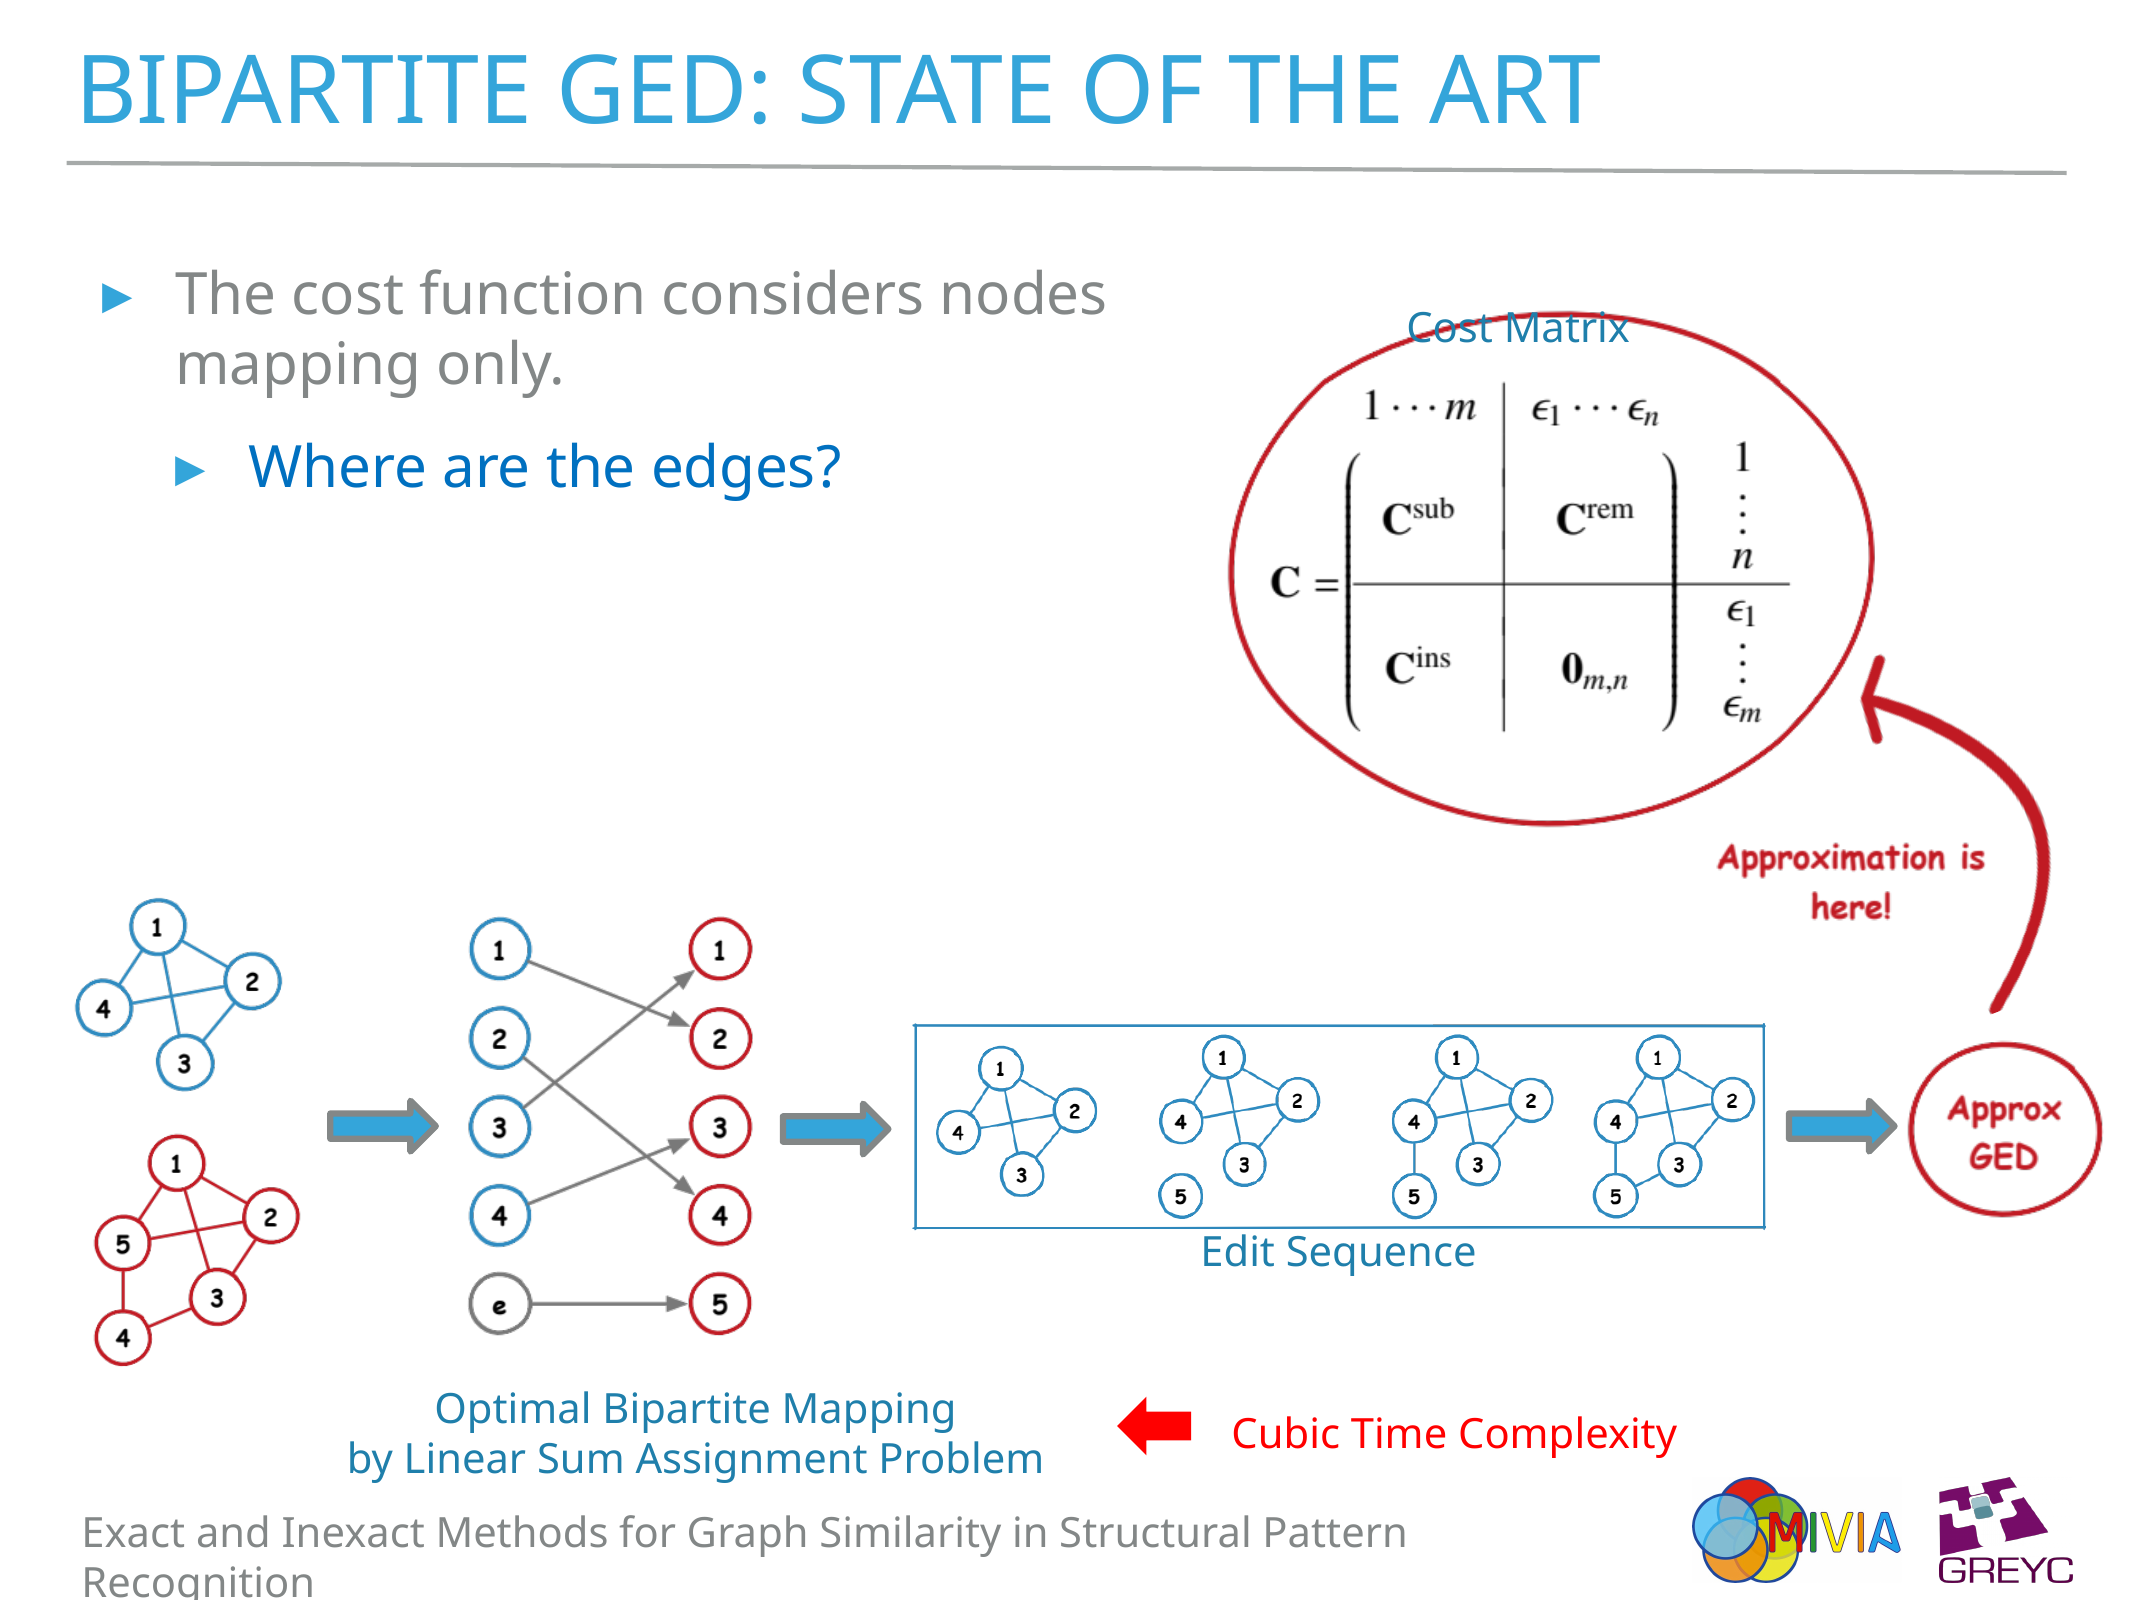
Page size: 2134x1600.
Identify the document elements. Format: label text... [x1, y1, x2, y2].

picture [1211, 294, 2106, 1025]
text_box [1118, 1399, 1191, 1453]
picture [86, 1126, 307, 1373]
text_box [782, 1103, 889, 1155]
picture [459, 909, 760, 1343]
picture [1692, 1477, 1902, 1583]
text_box [330, 1100, 436, 1152]
picture [1894, 1030, 2112, 1228]
picture [907, 1017, 1770, 1235]
text_box Cost Matrix [1398, 292, 1639, 360]
picture [1939, 1477, 2073, 1583]
picture [66, 889, 289, 1099]
text_box Cubic Time Complexity [1216, 1399, 1693, 1464]
text_box Optimal Bipartite Mapping by Linear Sum Assignment Problem [338, 1373, 1053, 1491]
list The cost function considers nodes mapping only. Where are the edges? [94, 248, 1155, 838]
text_box [1789, 1100, 1894, 1152]
title BIPARTITE GED: STATE OF THE ART [66, 41, 1662, 161]
text_box Edit Sequence [1192, 1216, 1486, 1284]
